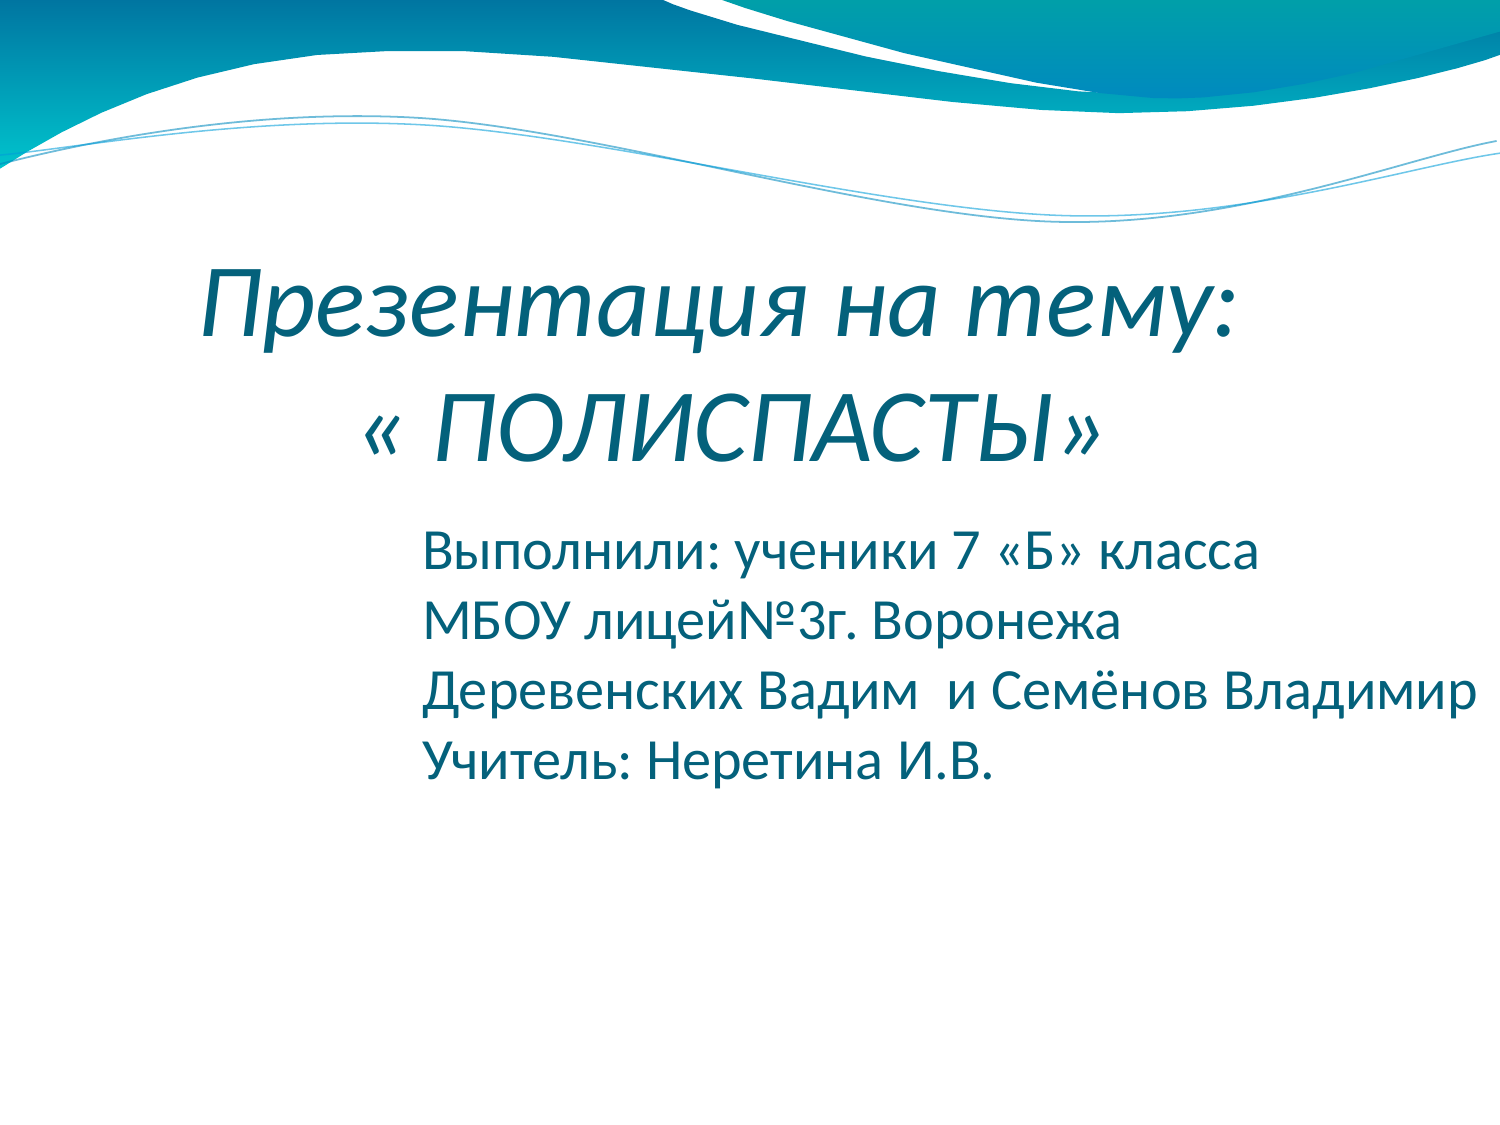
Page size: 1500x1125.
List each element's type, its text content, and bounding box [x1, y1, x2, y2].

subtitle Выполнили: ученики 7 «Б» класса МБОУ лицей№3г. Воронежа Деревенских Вадим и Семёнов Владимир Учитель: Неретина И.В. [407, 503, 1500, 1063]
title Презентация на тему: « ПОЛИСПАСТЫ» [87, 224, 1376, 525]
